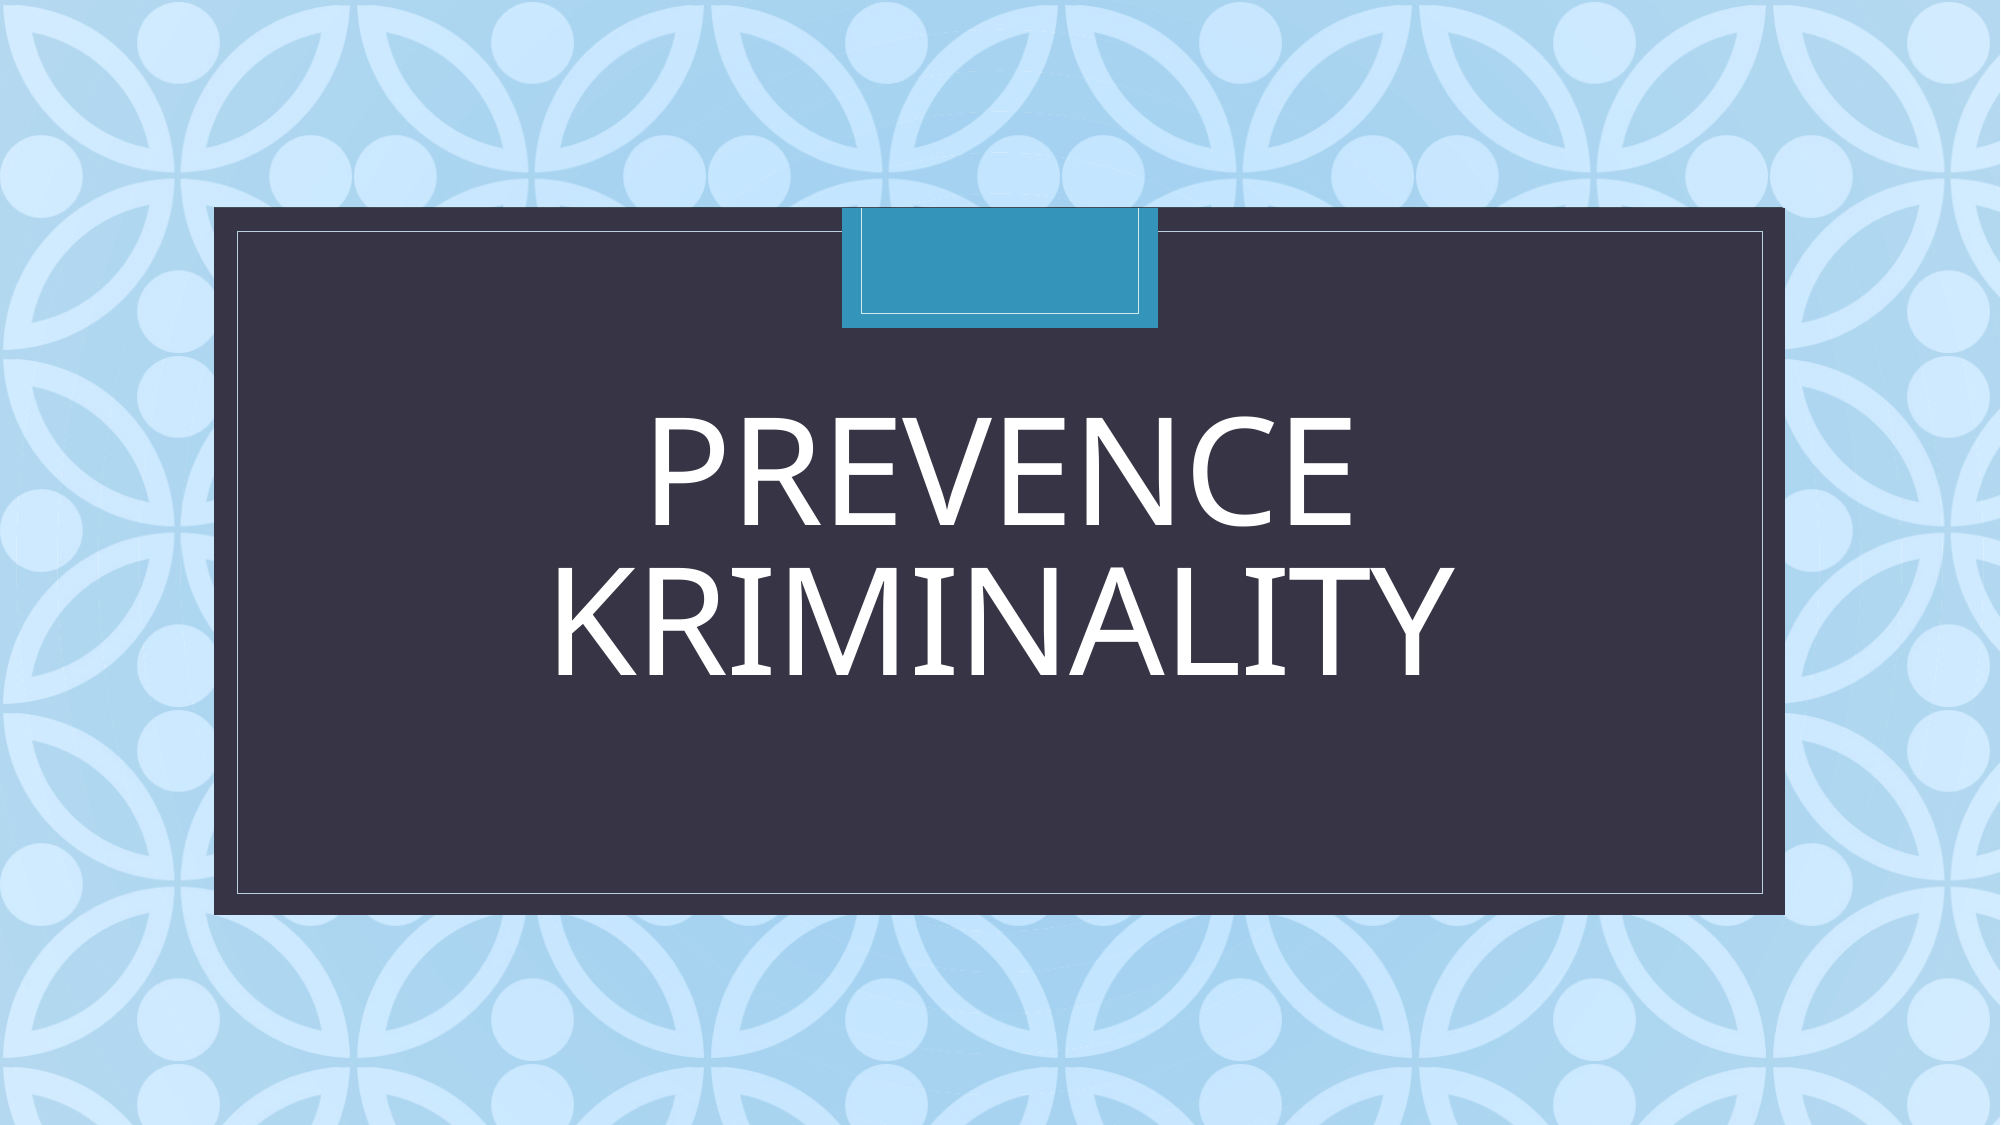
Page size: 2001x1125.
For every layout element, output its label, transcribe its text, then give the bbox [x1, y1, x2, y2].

title Prevence kriminality [256, 343, 1744, 769]
